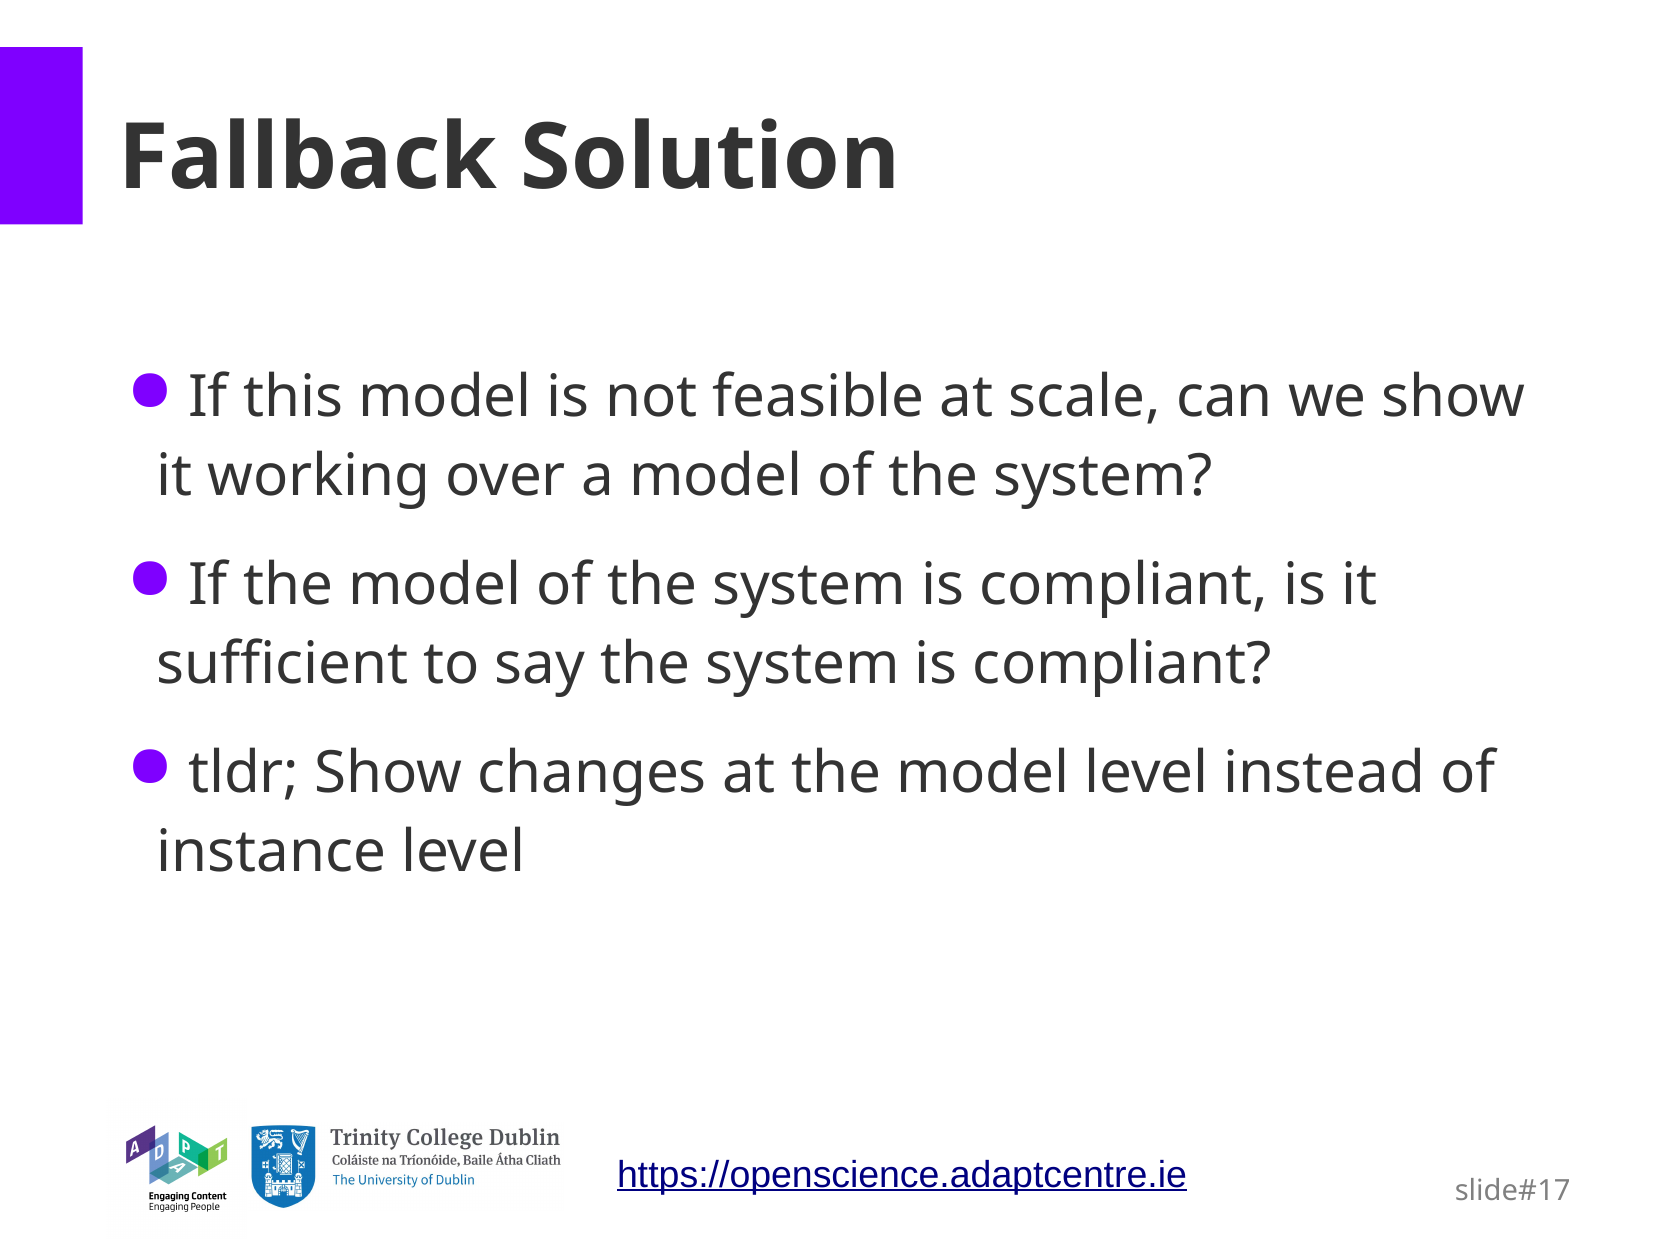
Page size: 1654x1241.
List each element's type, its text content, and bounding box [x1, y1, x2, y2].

picture [248, 1122, 564, 1211]
list If this model is not feasible at scale, can we show it working over a model of the system? If the model of the system is compliant, is it sufficient to say the system is compliant? tldr; Show changes at the model level instead of instance level [118, 354, 1536, 1074]
title Fallback Solution [118, 49, 1571, 257]
picture [106, 1098, 247, 1239]
